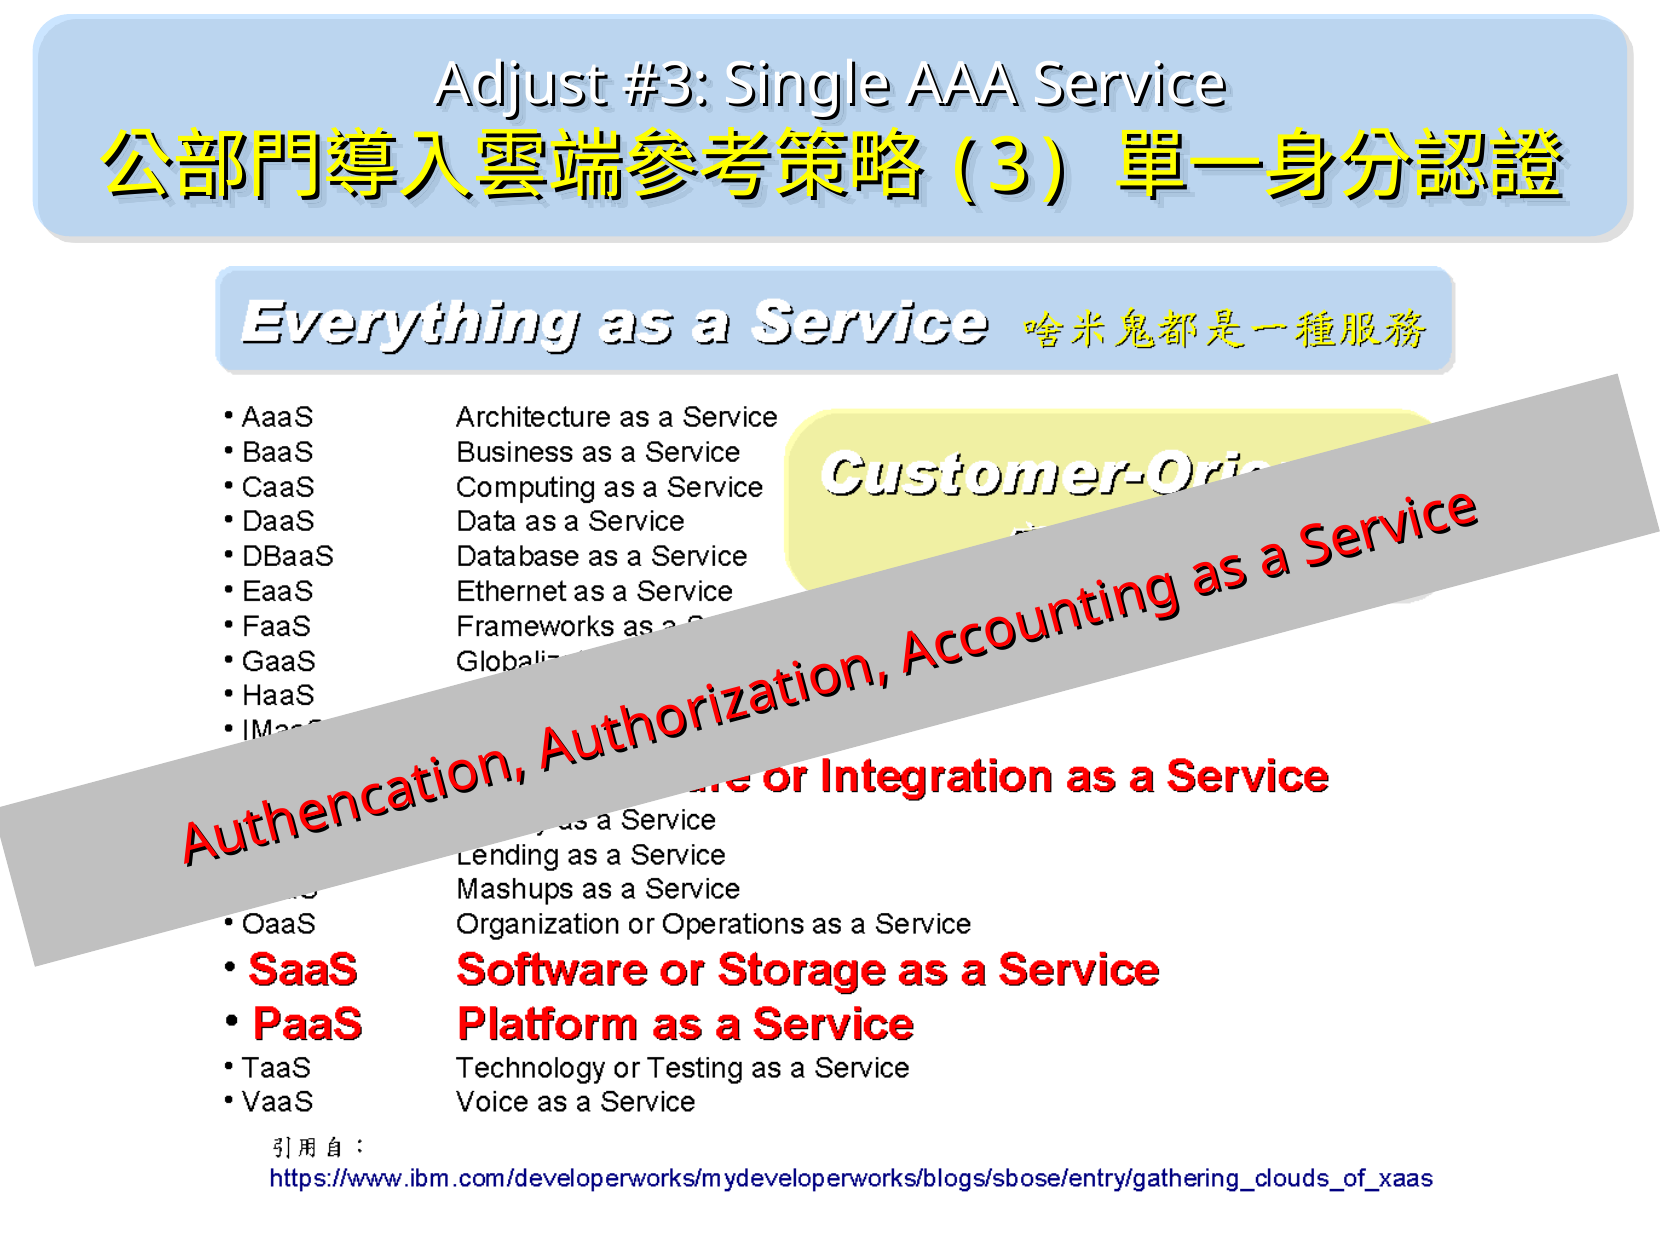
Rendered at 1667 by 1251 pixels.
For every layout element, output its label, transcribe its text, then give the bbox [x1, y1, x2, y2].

picture [213, 266, 1458, 749]
text_box Adjust #3: Single AAA Service 公部門導入雲端參考策略(3) 單一身分認證 [32, 14, 1628, 237]
text_box Authencation, Authorization, Accounting as a Service [0, 373, 1660, 967]
picture [213, 586, 1458, 1212]
